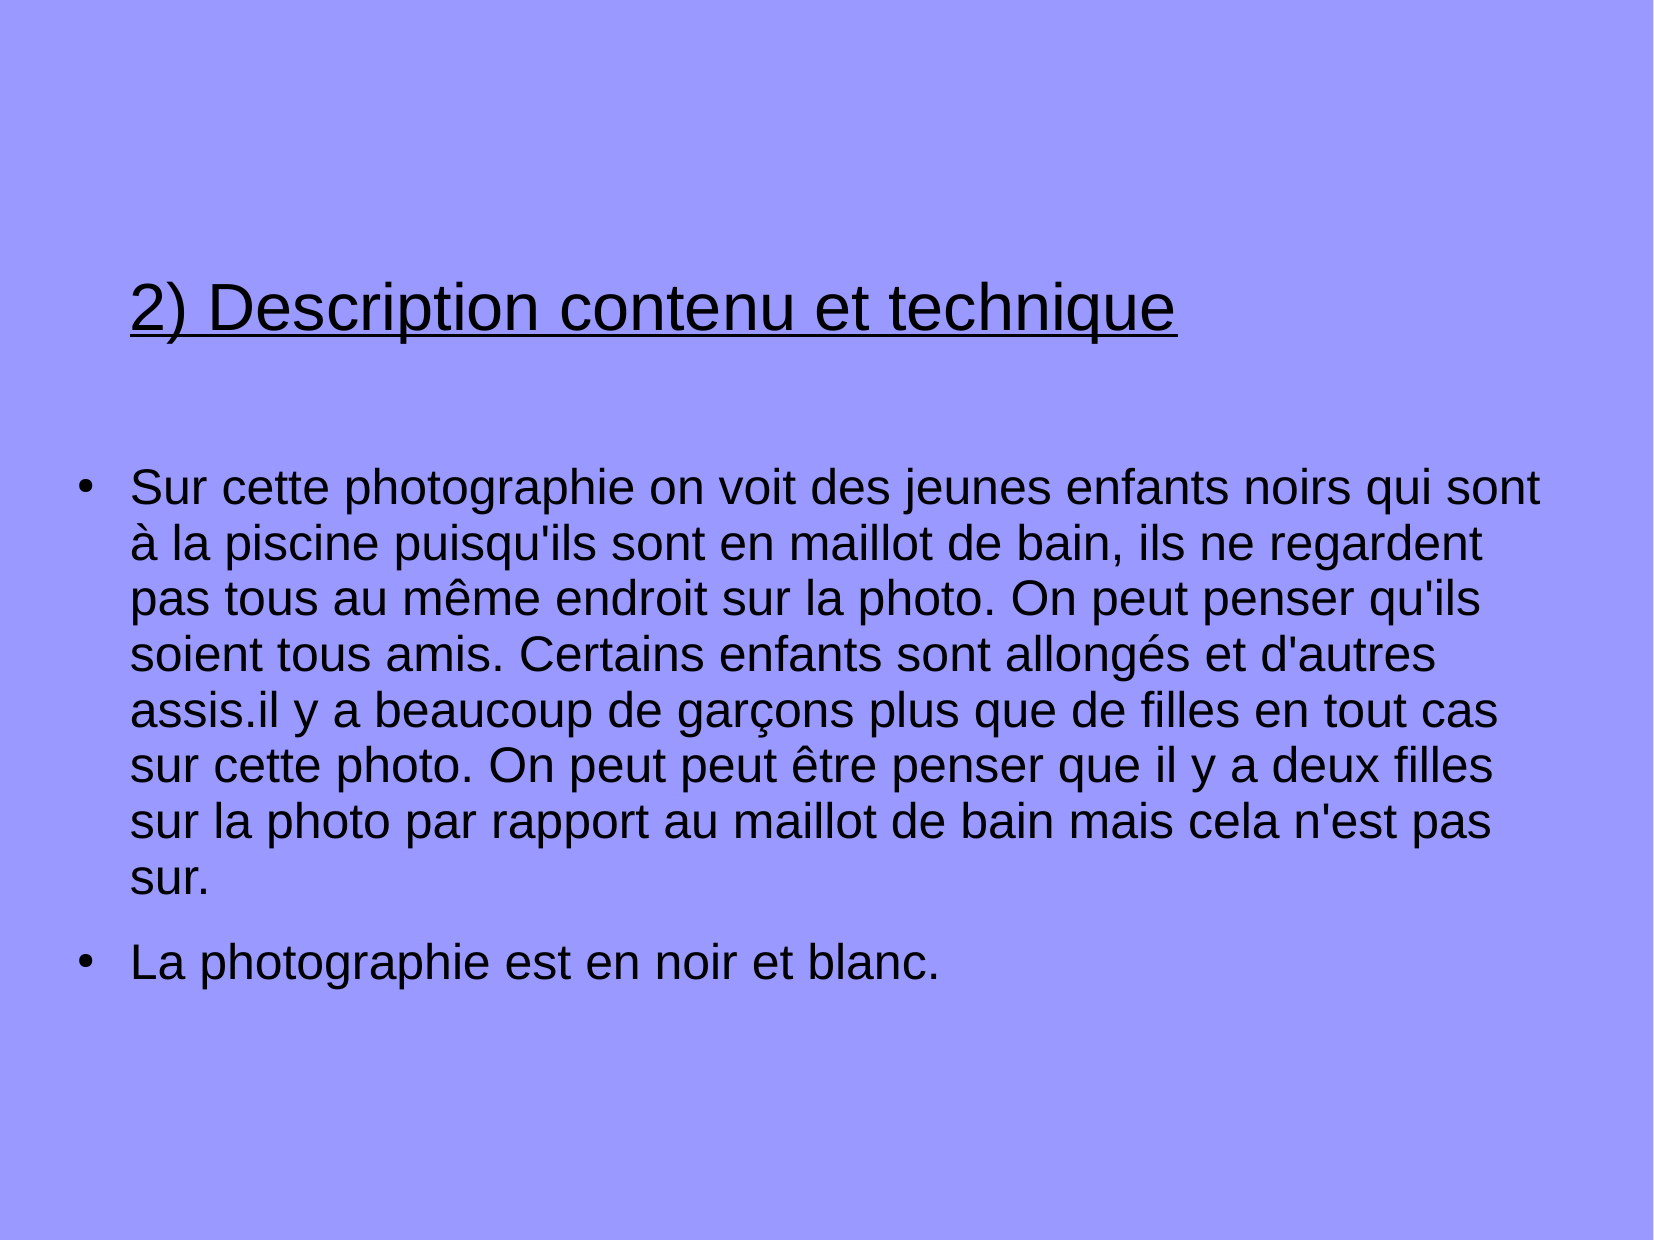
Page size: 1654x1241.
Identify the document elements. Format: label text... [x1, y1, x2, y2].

list 2) Description contenu et technique Sur cette photographie on voit des jeunes enfants noirs qui sont à la piscine puisqu'ils sont en maillot de bain, ils ne regardent pas tous au même endroit sur la photo. On peut penser qu'ils soient tous amis. Certains enfants sont allongés et d'autres assis.il y a beaucoup de garçons plus que de filles en tout cas sur cette photo. On peut peut être penser que il y a deux filles sur la photo par rapport au maillot de bain mais cela n'est pas sur. La photographie est en noir et blanc. [59, 165, 1548, 1076]
